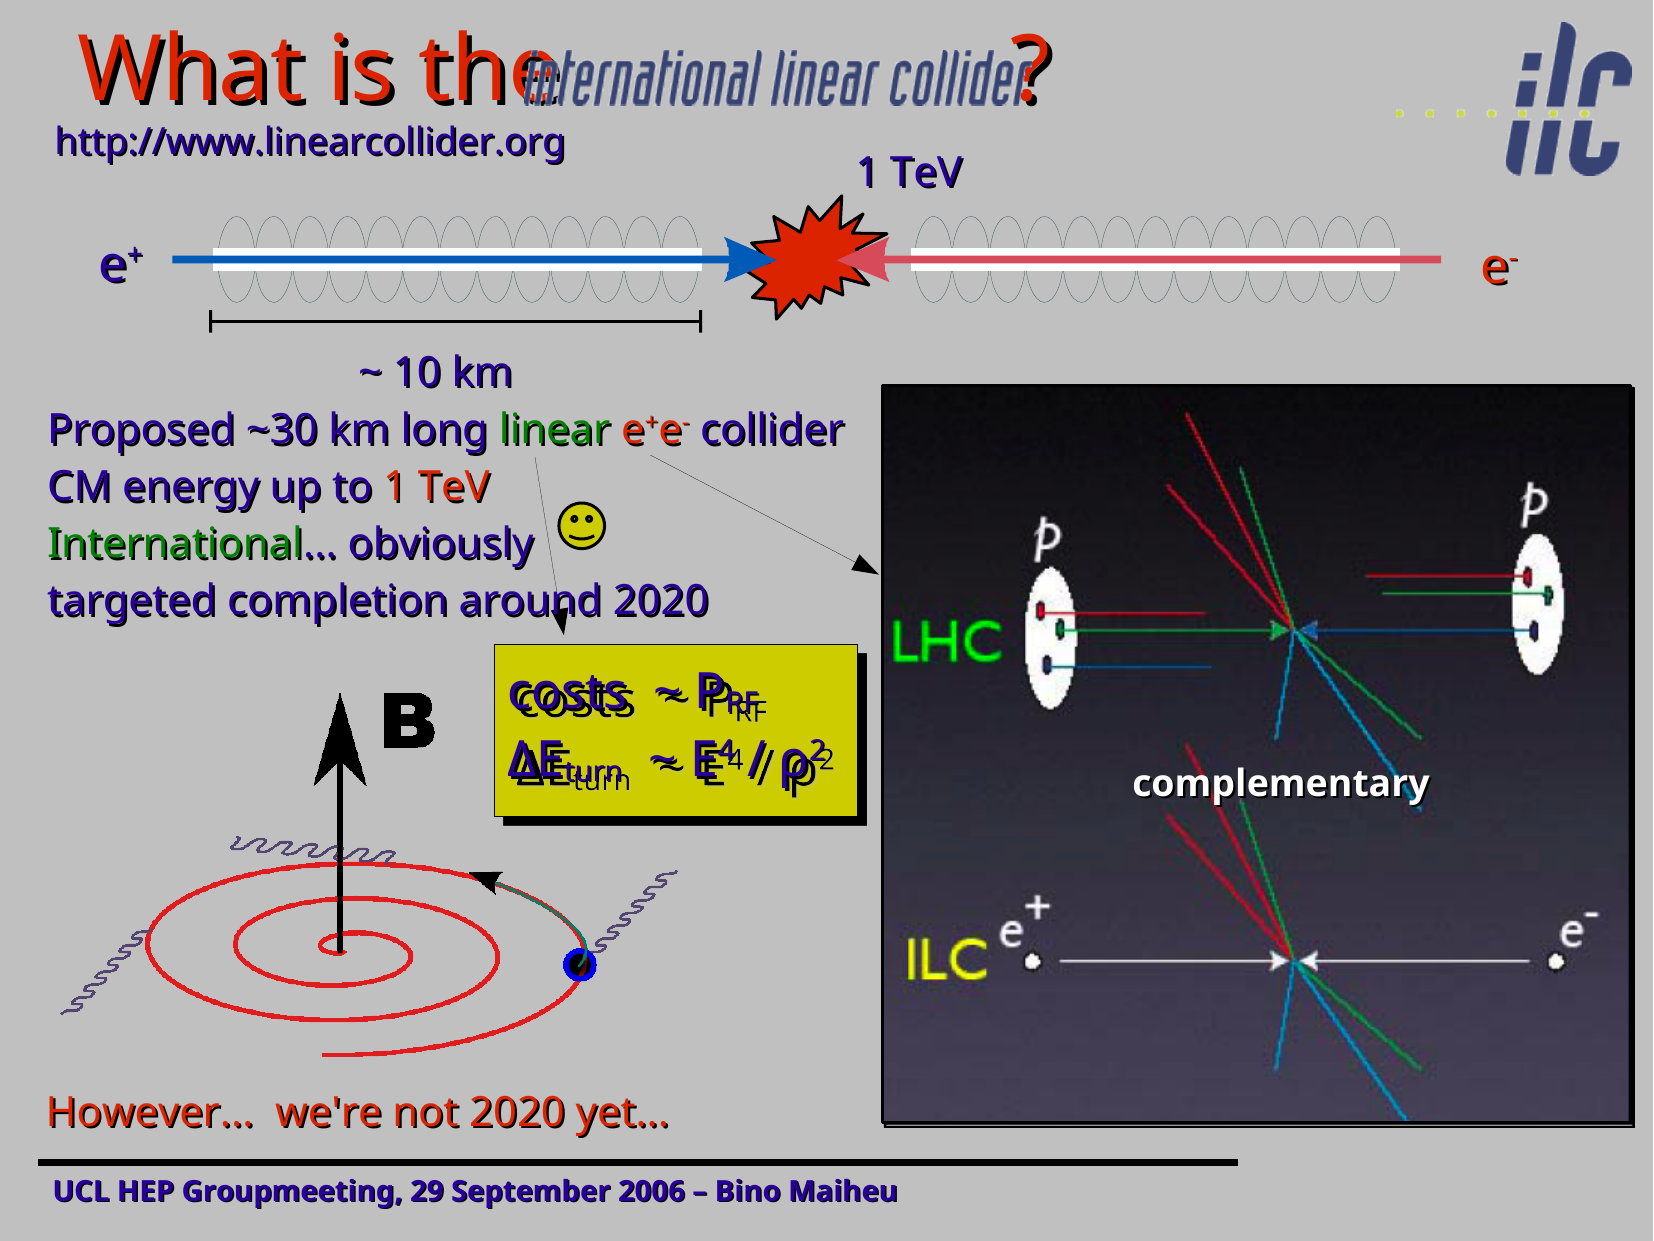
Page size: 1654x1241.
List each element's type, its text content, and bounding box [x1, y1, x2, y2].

picture [1396, 22, 1632, 176]
text_box ~ 10 km [343, 334, 532, 391]
text_box e+ [83, 220, 160, 296]
text_box e- [1465, 222, 1532, 298]
text_box [775, 306, 788, 320]
text_box http://www.linearcollider.org [39, 107, 538, 168]
text_box costs ~ PRF ΔEturn ~ E4 / ρ2 [492, 647, 875, 836]
text_box [825, 197, 842, 214]
text_box However... we're not 2020 yet... [30, 1073, 670, 1140]
picture [883, 386, 1629, 1122]
picture [524, 50, 1032, 106]
picture [60, 693, 678, 1057]
text_box UCL HEP Groupmeeting, 29 September 2006 – Bino Maiheu [37, 1162, 939, 1213]
title What is the ? [13, 9, 1115, 121]
text_box [805, 206, 815, 214]
text_box complementary [1117, 748, 1442, 809]
picture [170, 214, 1445, 306]
text_box 1 TeV [840, 134, 978, 200]
text_box [558, 503, 605, 549]
text_box Proposed ~30 km long linear e+e- collider CM energy up to 1 TeV International... obviously targeted completion around 2020 [21, 391, 842, 608]
